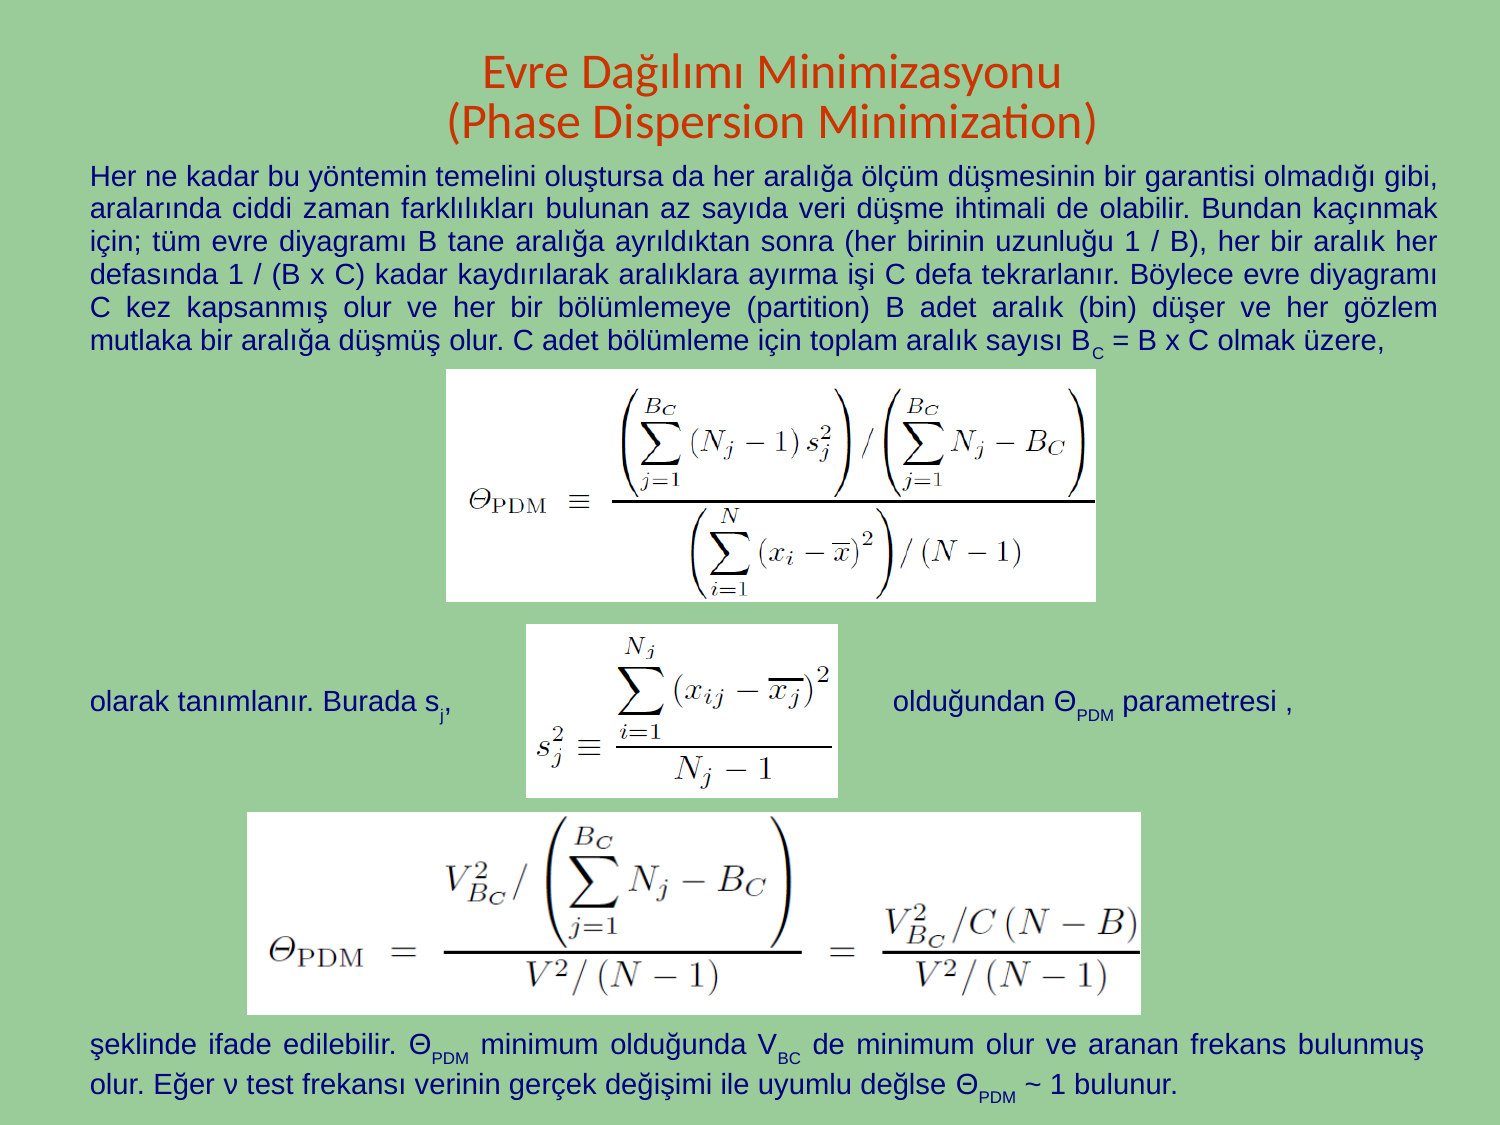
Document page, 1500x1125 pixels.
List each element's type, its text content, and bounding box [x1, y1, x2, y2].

picture [446, 369, 1096, 602]
text_box Her ne kadar bu yöntemin temelini oluştursa da her aralığa ölçüm düşmesinin bir garantisi olmadığı gibi, aralarında ciddi zaman farklılıkları bulunan az sayıda veri düşme ihtimali de olabilir. Bundan kaçınmak için; tüm evre diyagramı B tane aralığa ayrıldıktan sonra (her birinin uzunluğu 1 / B), her bir aralık her defasında 1 / (B x C) kadar kaydırılarak aralıklara ayırma işi C defa tekrarlanır. Böylece evre diyagramı C kez kapsanmış olur ve her bir bölümlemeye (partition) B adet aralık (bin) düşer ve her gözlem mutlaka bir aralığa düşmüş olur. C adet bölümleme için toplam aralık sayısı BC = B x C olmak üzere, [75, 152, 1456, 371]
text_box şeklinde ifade edilebilir. ΘPDM minimum olduğunda VBC de minimum olur ve aranan frekans bulunmuş olur. Eğer ν test frekansı verinin gerçek değişimi ile uyumlu değlse ΘPDM ~ 1 bulunur. [75, 1020, 1441, 1115]
picture [247, 812, 1141, 1015]
picture [526, 624, 838, 798]
title Evre Dağılımı Minimizasyonu (Phase Dispersion Minimization) [135, 22, 1410, 152]
text_box olduğundan ΘPDM parametresi , [878, 678, 1351, 766]
text_box olarak tanımlanır. Burada sj, [75, 678, 496, 753]
